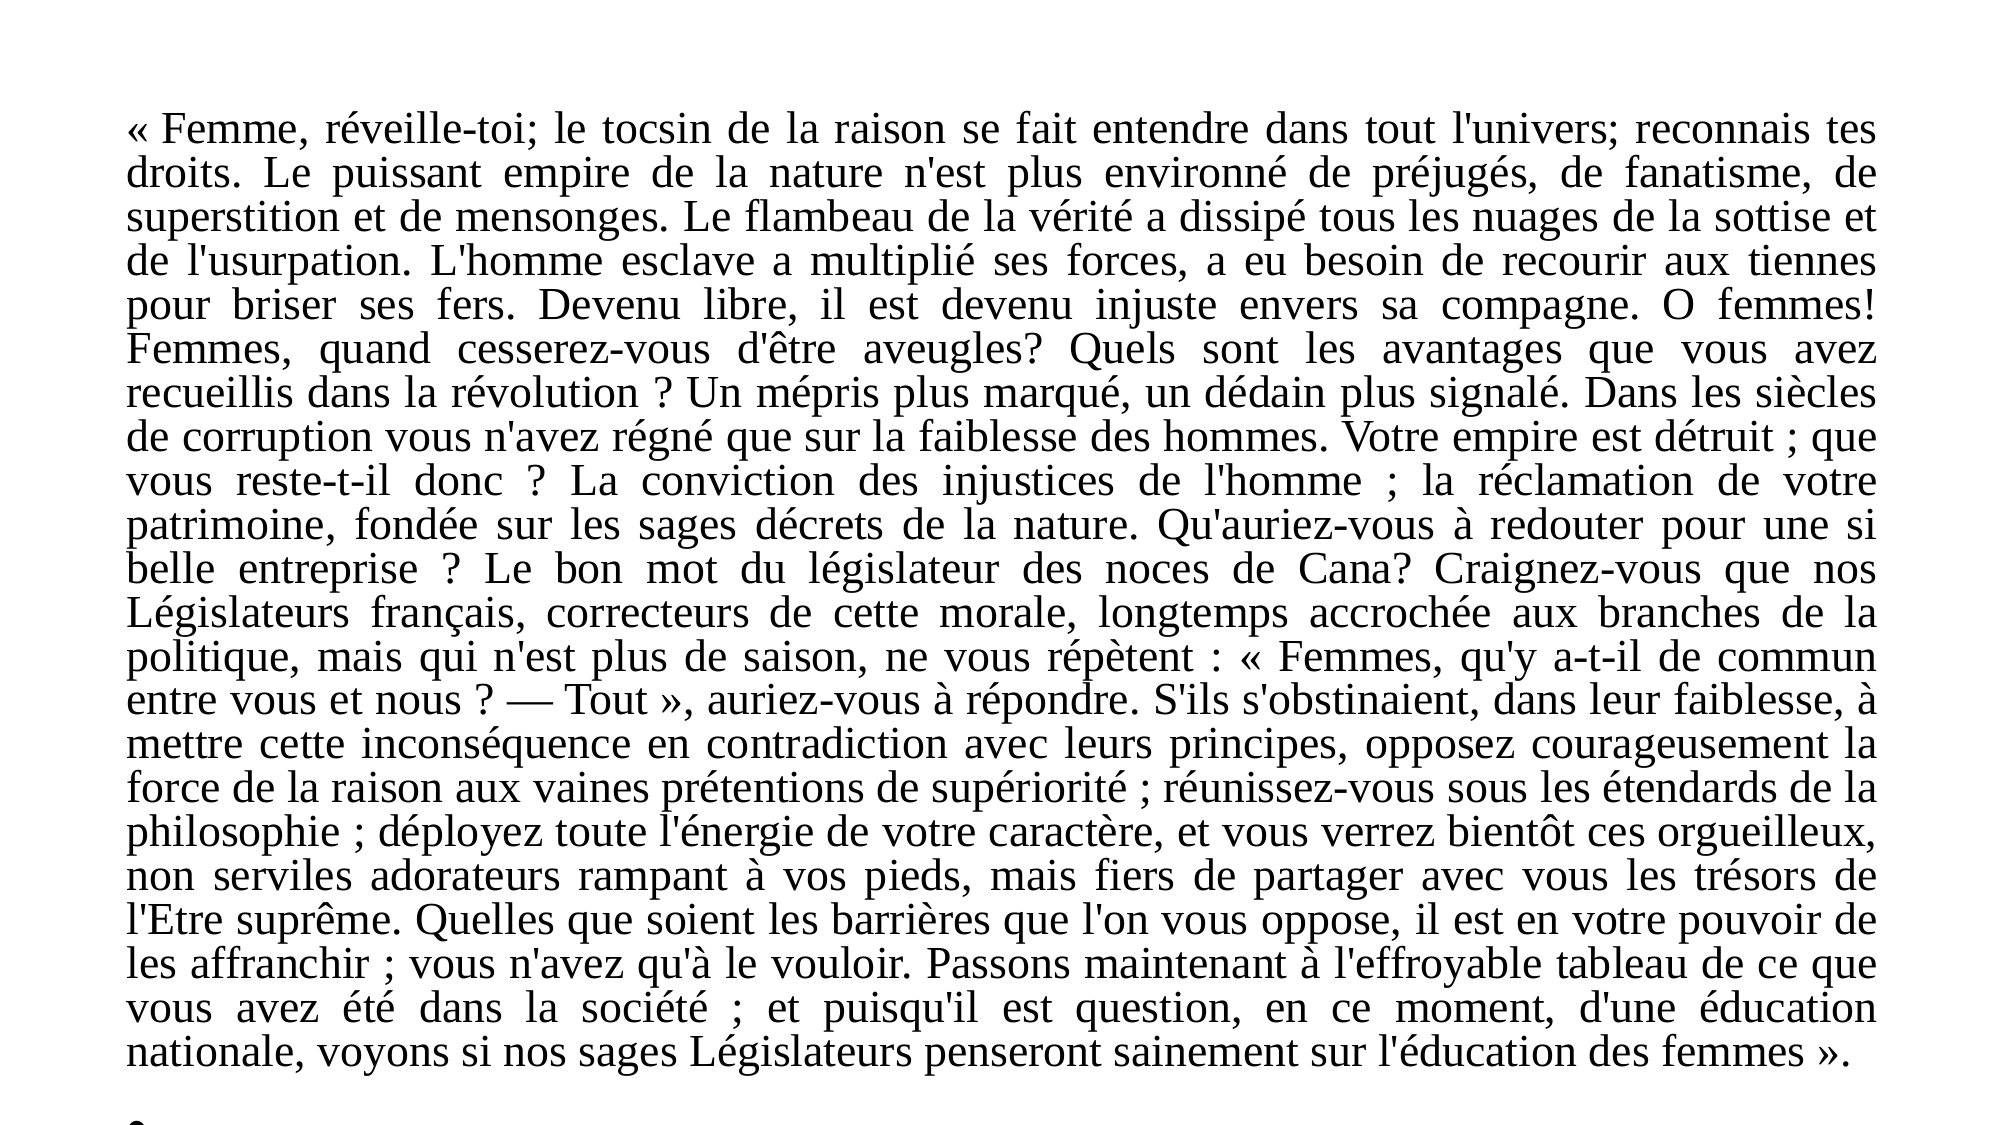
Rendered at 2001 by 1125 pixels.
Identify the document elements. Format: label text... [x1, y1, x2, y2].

list « Femme, réveille-toi; le tocsin de la raison se fait entendre dans tout l'univers; reconnais tes droits. Le puissant empire de la nature n'est plus environné de préjugés, de fanatisme, de superstition et de mensonges. Le flambeau de la vérité a dissipé tous les nuages de la sottise et de l'usurpation. L'homme esclave a multiplié ses forces, a eu besoin de recourir aux tiennes pour briser ses fers. Devenu libre, il est devenu injuste envers sa compagne. O femmes! Femmes, quand cesserez-vous d'être aveugles? Quels sont les avantages que vous avez recueillis dans la révolution ? Un mépris plus marqué, un dédain plus signalé. Dans les siècles de corruption vous n'avez régné que sur la faiblesse des hommes. Votre empire est détruit ; que vous reste-t-il donc ? La conviction des injustices de l'homme ; la réclamation de votre patrimoine, fondée sur les sages décrets de la nature. Qu'auriez-vous à redouter pour une si belle entreprise ? Le bon mot du législateur des noces de Cana? Craignez-vous que nos Législateurs français, correcteurs de cette morale, longtemps accrochée aux branches de la politique, mais qui n'est plus de saison, ne vous répètent : « Femmes, qu'y a-t-il de commun entre vous et nous ? — Tout », auriez-vous à répondre. S'ils s'obstinaient, dans leur faiblesse, à mettre cette inconséquence en contradiction avec leurs principes, opposez courageusement la force de la raison aux vaines prétentions de supériorité ; réunissez-vous sous les étendards de la philosophie ; déployez toute l'énergie de votre caractère, et vous verrez bientôt ces orgueilleux, non serviles adorateurs rampant à vos pieds, mais fiers de partager avec vous les trésors de l'Etre suprême. Quelles que soient les barrières que l'on vous oppose, il est en votre pouvoir de les affranchir ; vous n'avez qu'à le vouloir. Passons maintenant à l'effroyable tableau de ce que vous avez été dans la société ; et puisqu'il est question, en ce moment, d'une éducation nationale, voyons si nos sages Législateurs penseront sainement sur l'éducation des femmes ». [111, 101, 1895, 1122]
